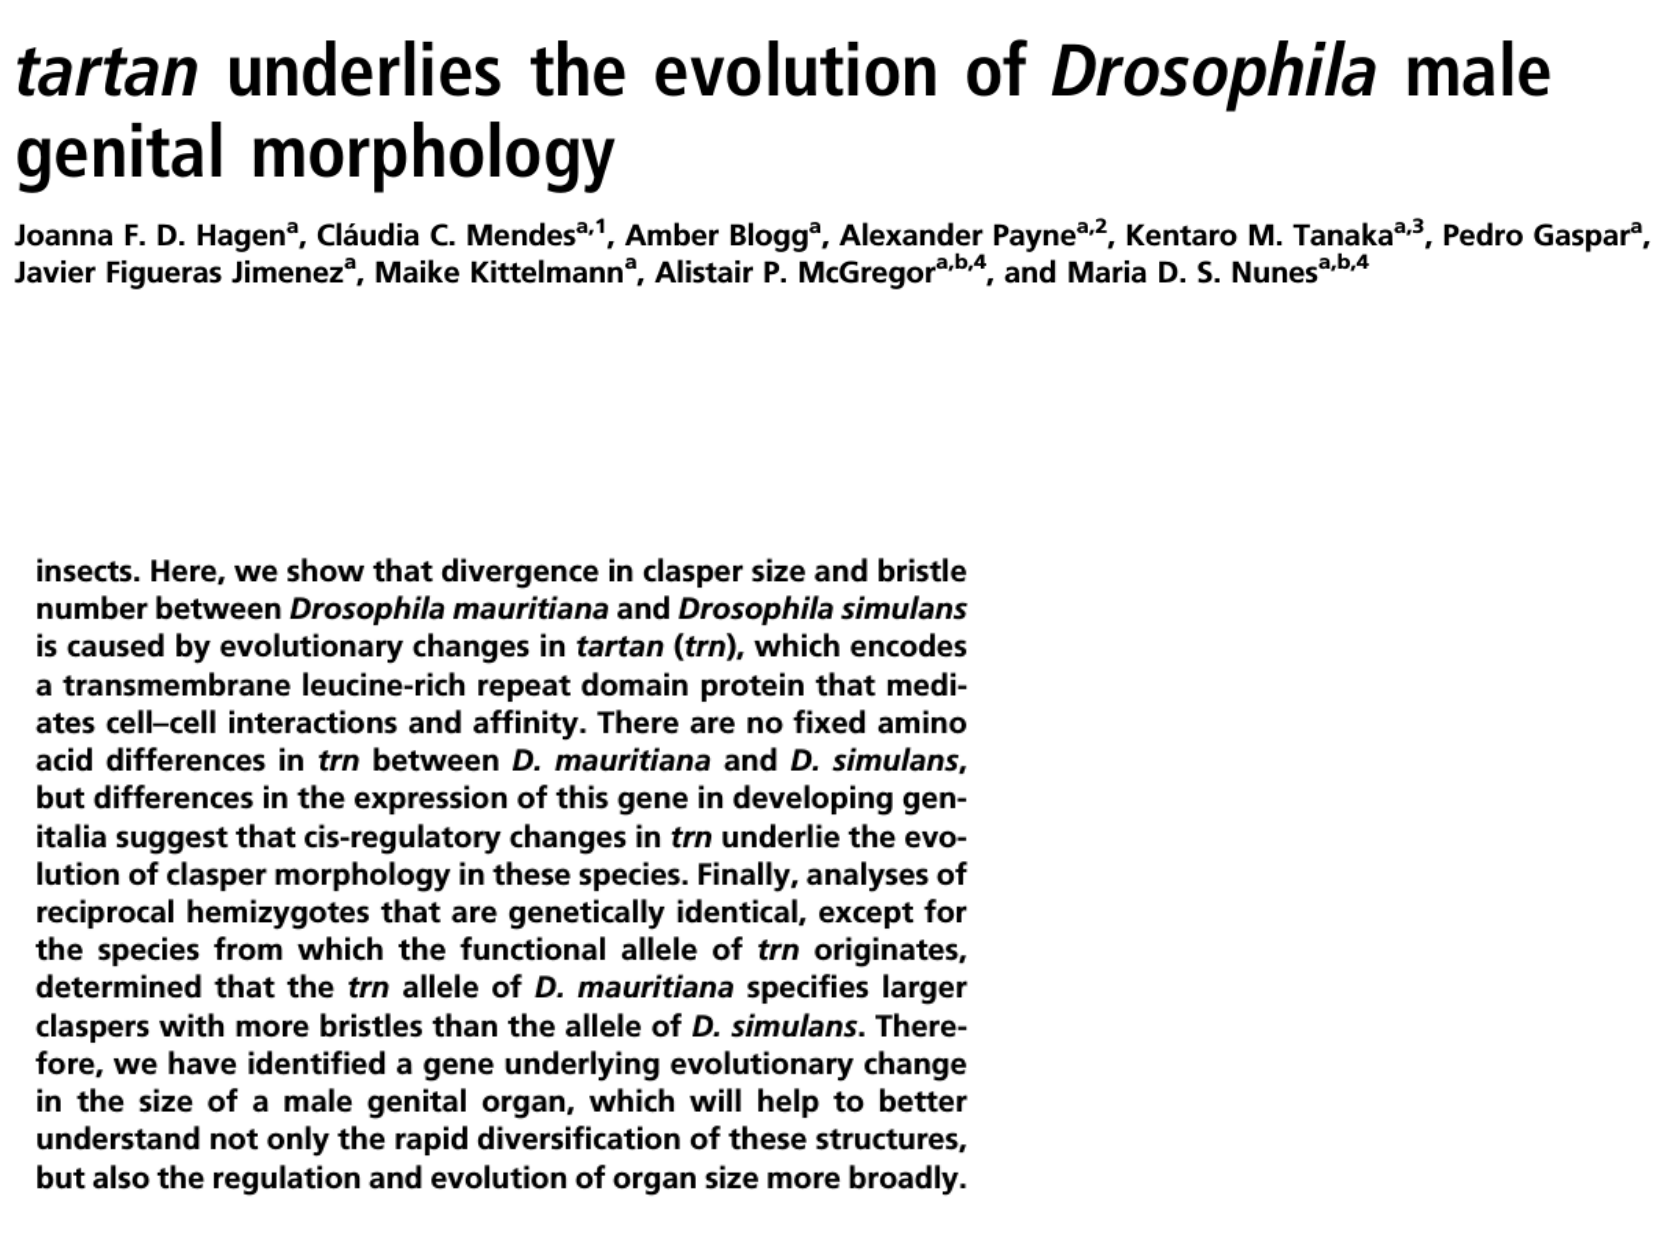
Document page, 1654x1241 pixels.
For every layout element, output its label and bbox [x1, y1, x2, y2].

picture [8, 31, 1654, 306]
picture [25, 555, 979, 1201]
